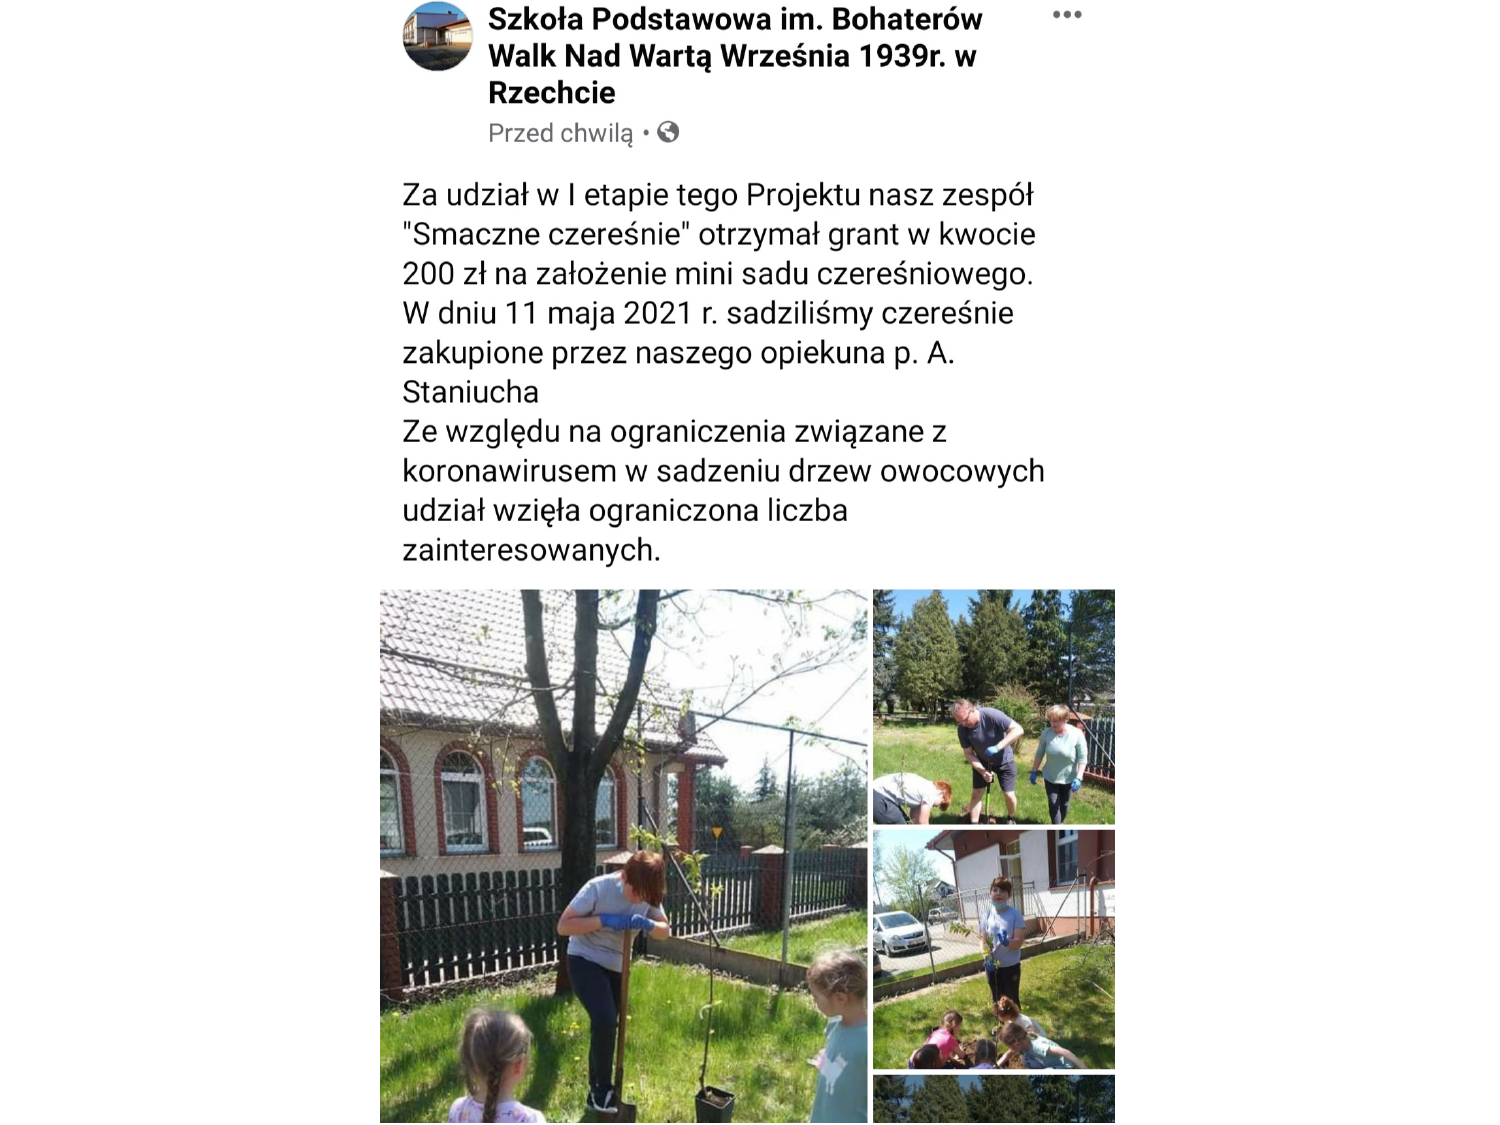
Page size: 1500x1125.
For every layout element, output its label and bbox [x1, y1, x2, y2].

picture [380, 0, 1115, 1123]
